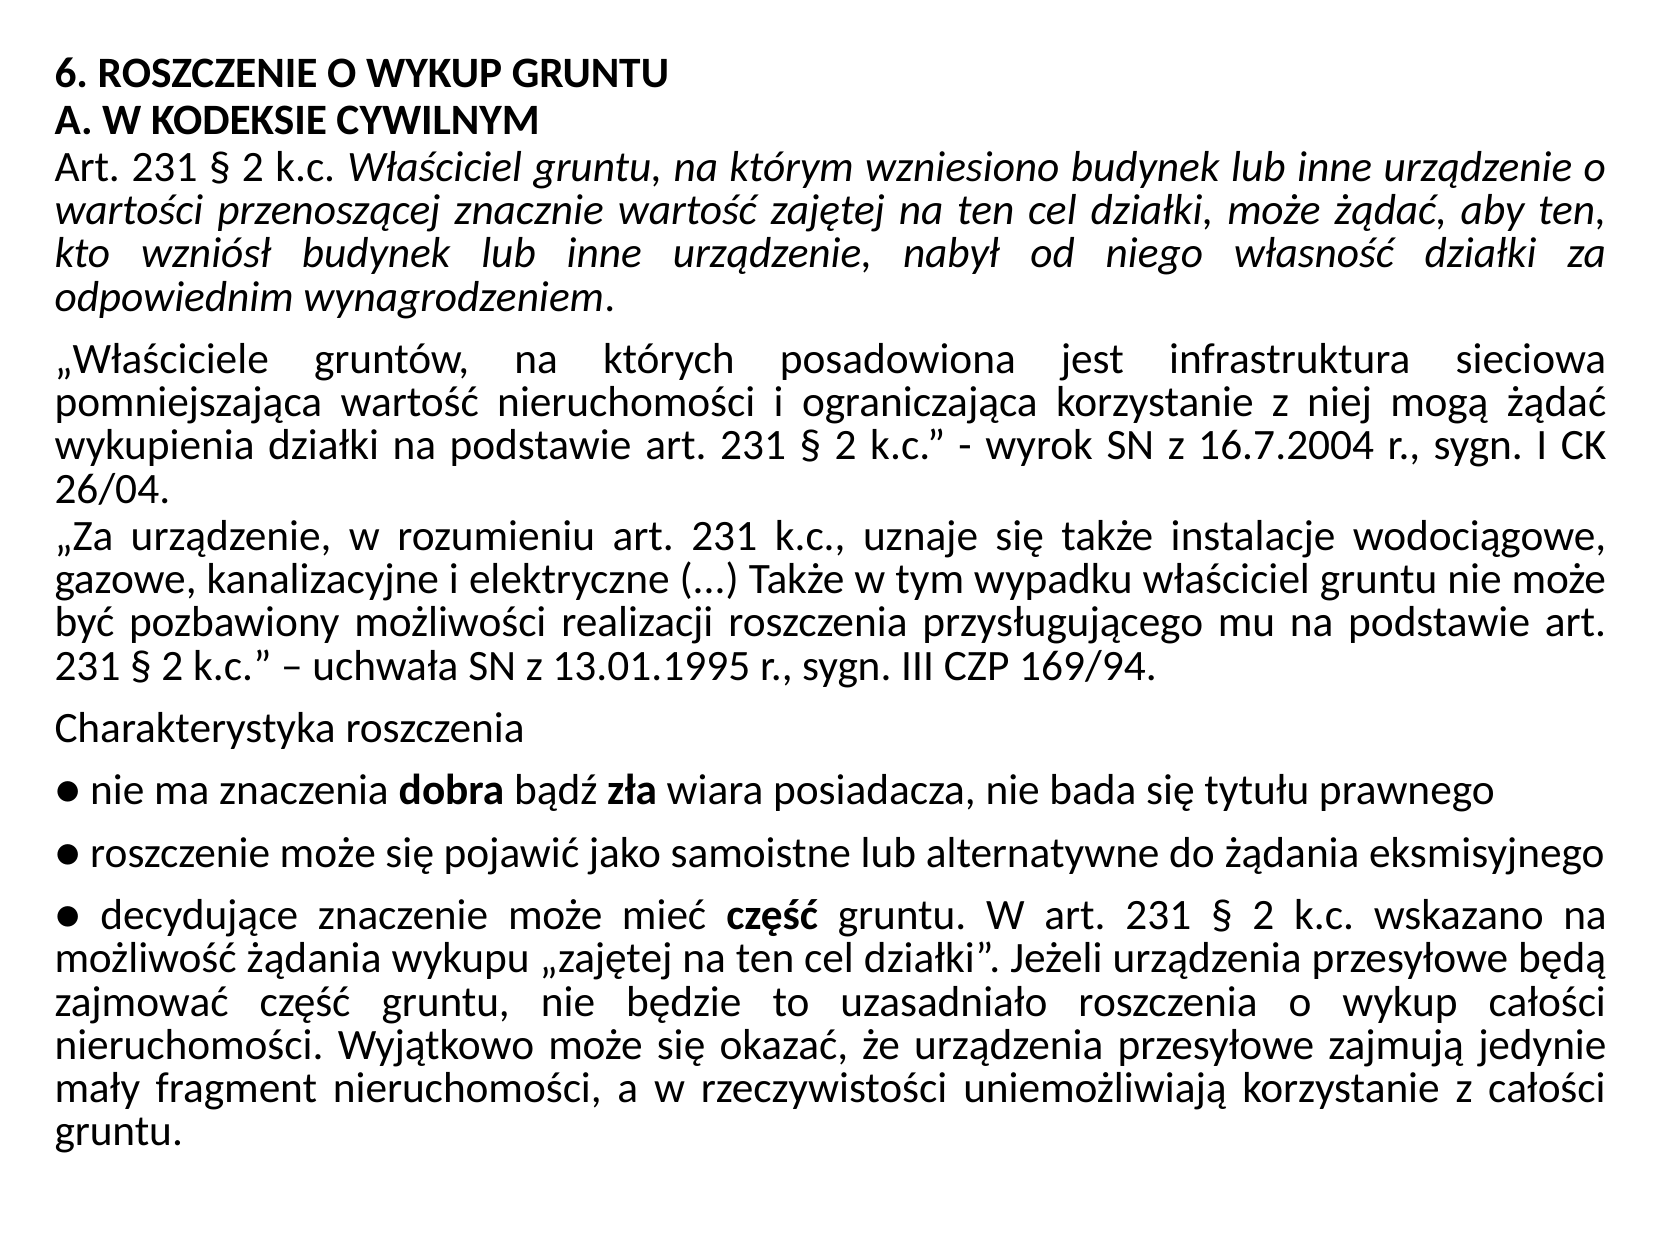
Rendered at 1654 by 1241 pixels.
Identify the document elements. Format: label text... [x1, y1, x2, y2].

list 6. ROSZCZENIE O WYKUP GRUNTU A. W KODEKSIE CYWILNYM Art. 231 § 2 k.c. Właściciel gruntu, na którym wzniesiono budynek lub inne urządzenie o wartości przenoszącej znacznie wartość zajętej na ten cel działki, może żądać, aby ten, kto wzniósł budynek lub inne urządzenie, nabył od niego własność działki za odpowiednim wynagrodzeniem. „Właściciele gruntów, na których posadowiona jest infrastruktura sieciowa pomniejszająca wartość nieruchomości i ograniczająca korzystanie z niej mogą żądać wykupienia działki na podstawie art. 231 § 2 k.c.” - wyrok SN z 16.7.2004 r., sygn. I CK 26/04. „Za urządzenie, w rozumieniu art. 231 k.c., uznaje się także instalacje wodociągowe, gazowe, kanalizacyjne i elektryczne (...) Także w tym wypadku właściciel gruntu nie może być pozbawiony możliwości realizacji roszczenia przysługującego mu na podstawie art. 231 § 2 k.c.” – uchwała SN z 13.01.1995 r., sygn. III CZP 169/94. Charakterystyka roszczenia ● nie ma znaczenia dobra bądź zła wiara posiadacza, nie bada się tytułu prawnego ● roszczenie może się pojawić jako samoistne lub alternatywne do żądania eksmisyjnego ● decydujące znaczenie może mieć część gruntu. W art. 231 § 2 k.c. wskazano na możliwość żądania wykupu „zajętej na ten cel działki”. Jeżeli urządzenia przesyłowe będą zajmować część gruntu, nie będzie to uzasadniało roszczenia o wykup całości nieruchomości. Wyjątkowo może się okazać, że urządzenia przesyłowe zajmują jedynie mały fragment nieruchomości, a w rzeczywistości uniemożliwiają korzystanie z całości gruntu. [54, 54, 1608, 1201]
